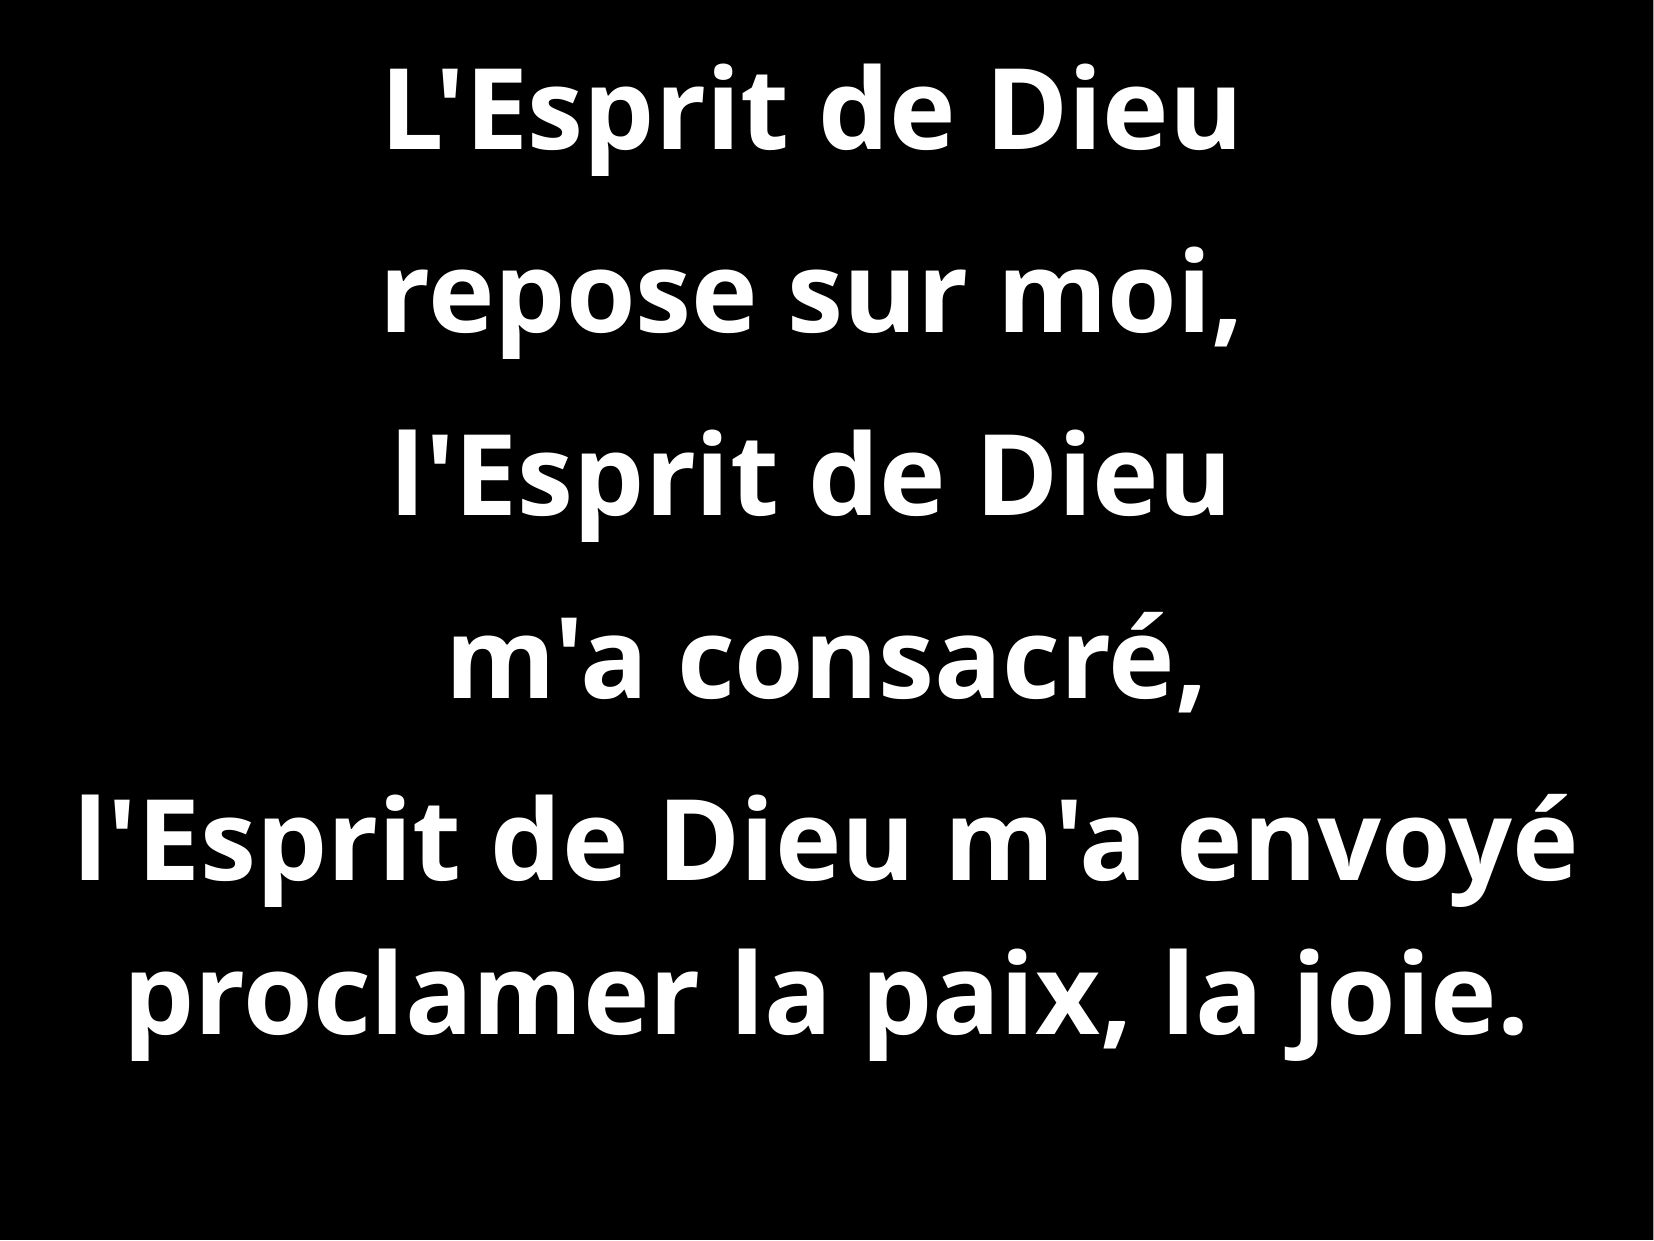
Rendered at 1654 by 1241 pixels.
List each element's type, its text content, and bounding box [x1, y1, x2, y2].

list L'Esprit de Dieu repose sur moi, l'Esprit de Dieu m'a consacré, l'Esprit de Dieu m'a envoyé proclamer la paix, la joie. [0, 29, 1654, 1241]
